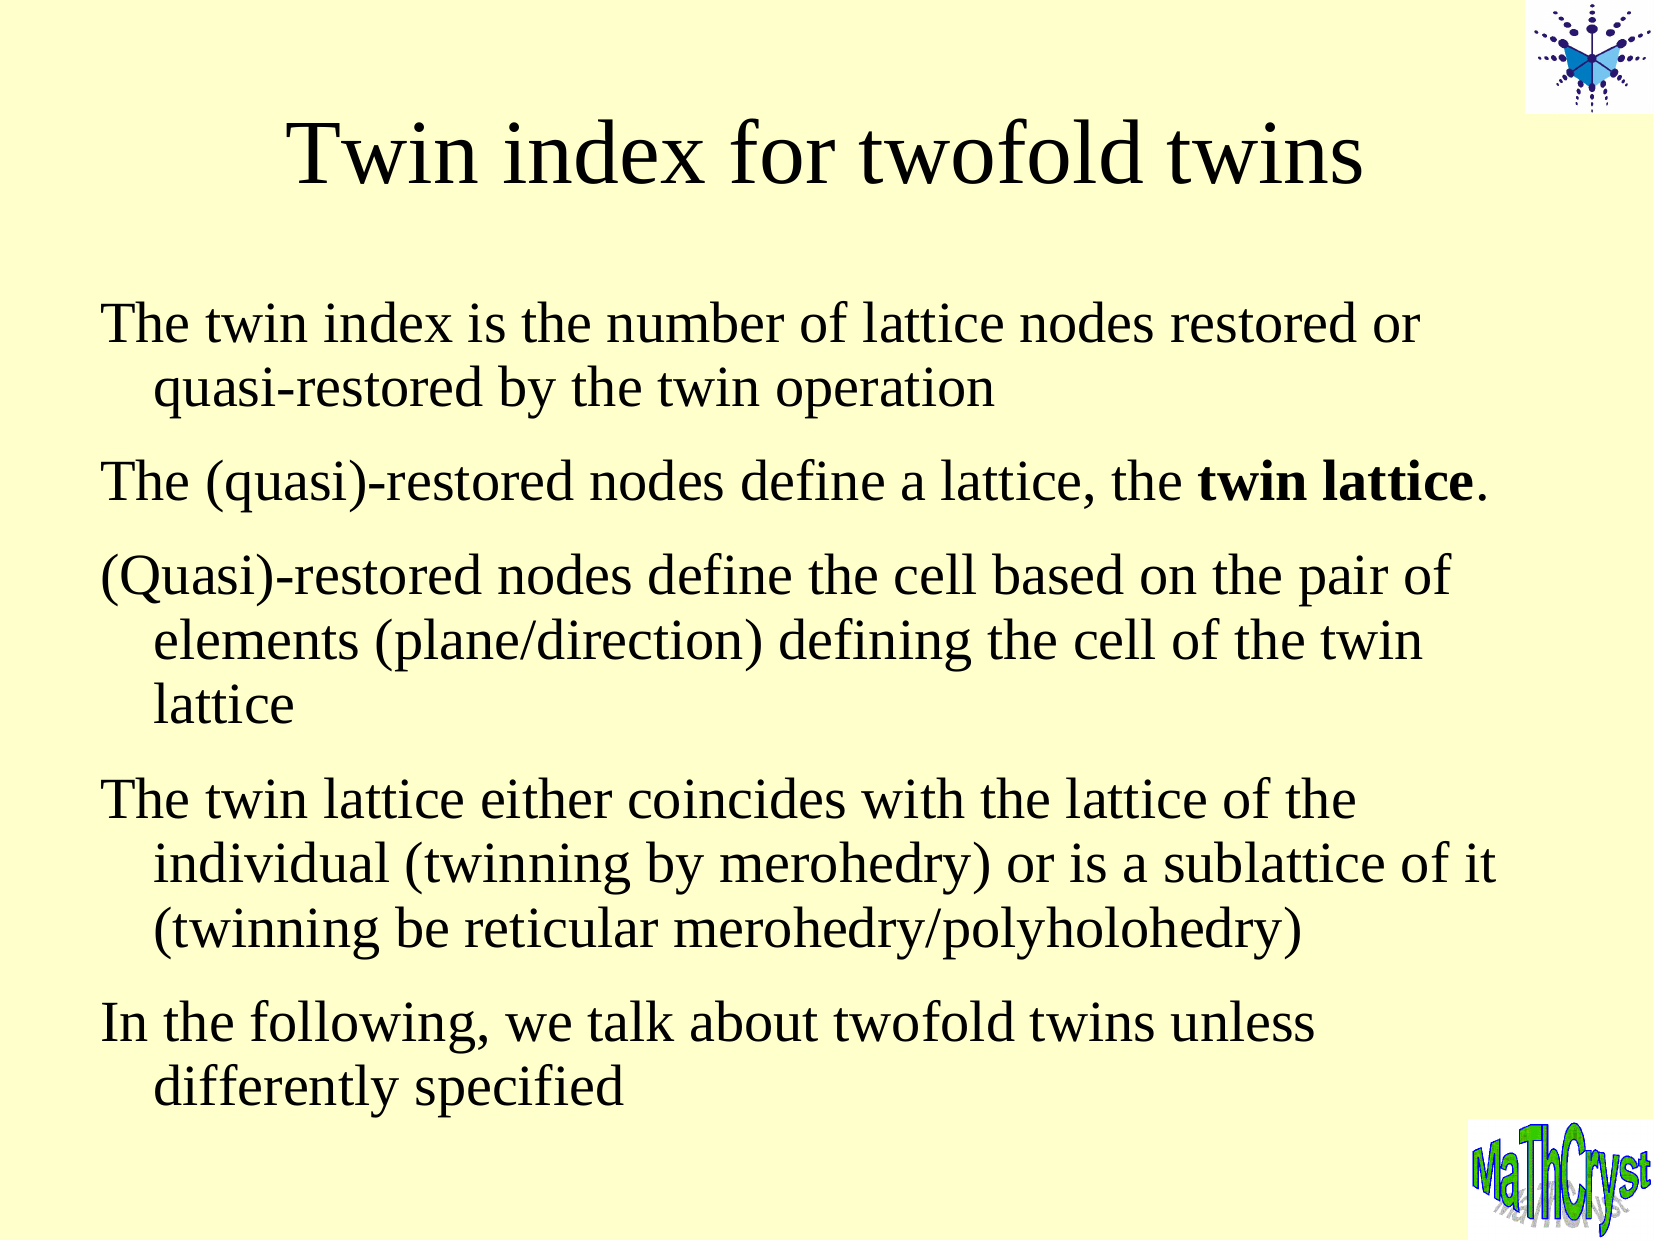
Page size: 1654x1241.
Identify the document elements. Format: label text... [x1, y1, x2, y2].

list The twin index is the number of lattice nodes restored or quasi-restored by the twin operation The (quasi)-restored nodes define a lattice, the twin lattice. (Quasi)-restored nodes define the cell based on the pair of elements (plane/direction) defining the cell of the twin lattice The twin lattice either coincides with the lattice of the individual (twinning by merohedry) or is a sublattice of it (twinning be reticular merohedry/polyholohedry) In the following, we talk about twofold twins unless differently specified [82, 290, 1571, 1130]
title Twin index for twofold twins [82, 49, 1571, 257]
picture [1468, 1119, 1654, 1241]
picture [1525, 0, 1654, 114]
